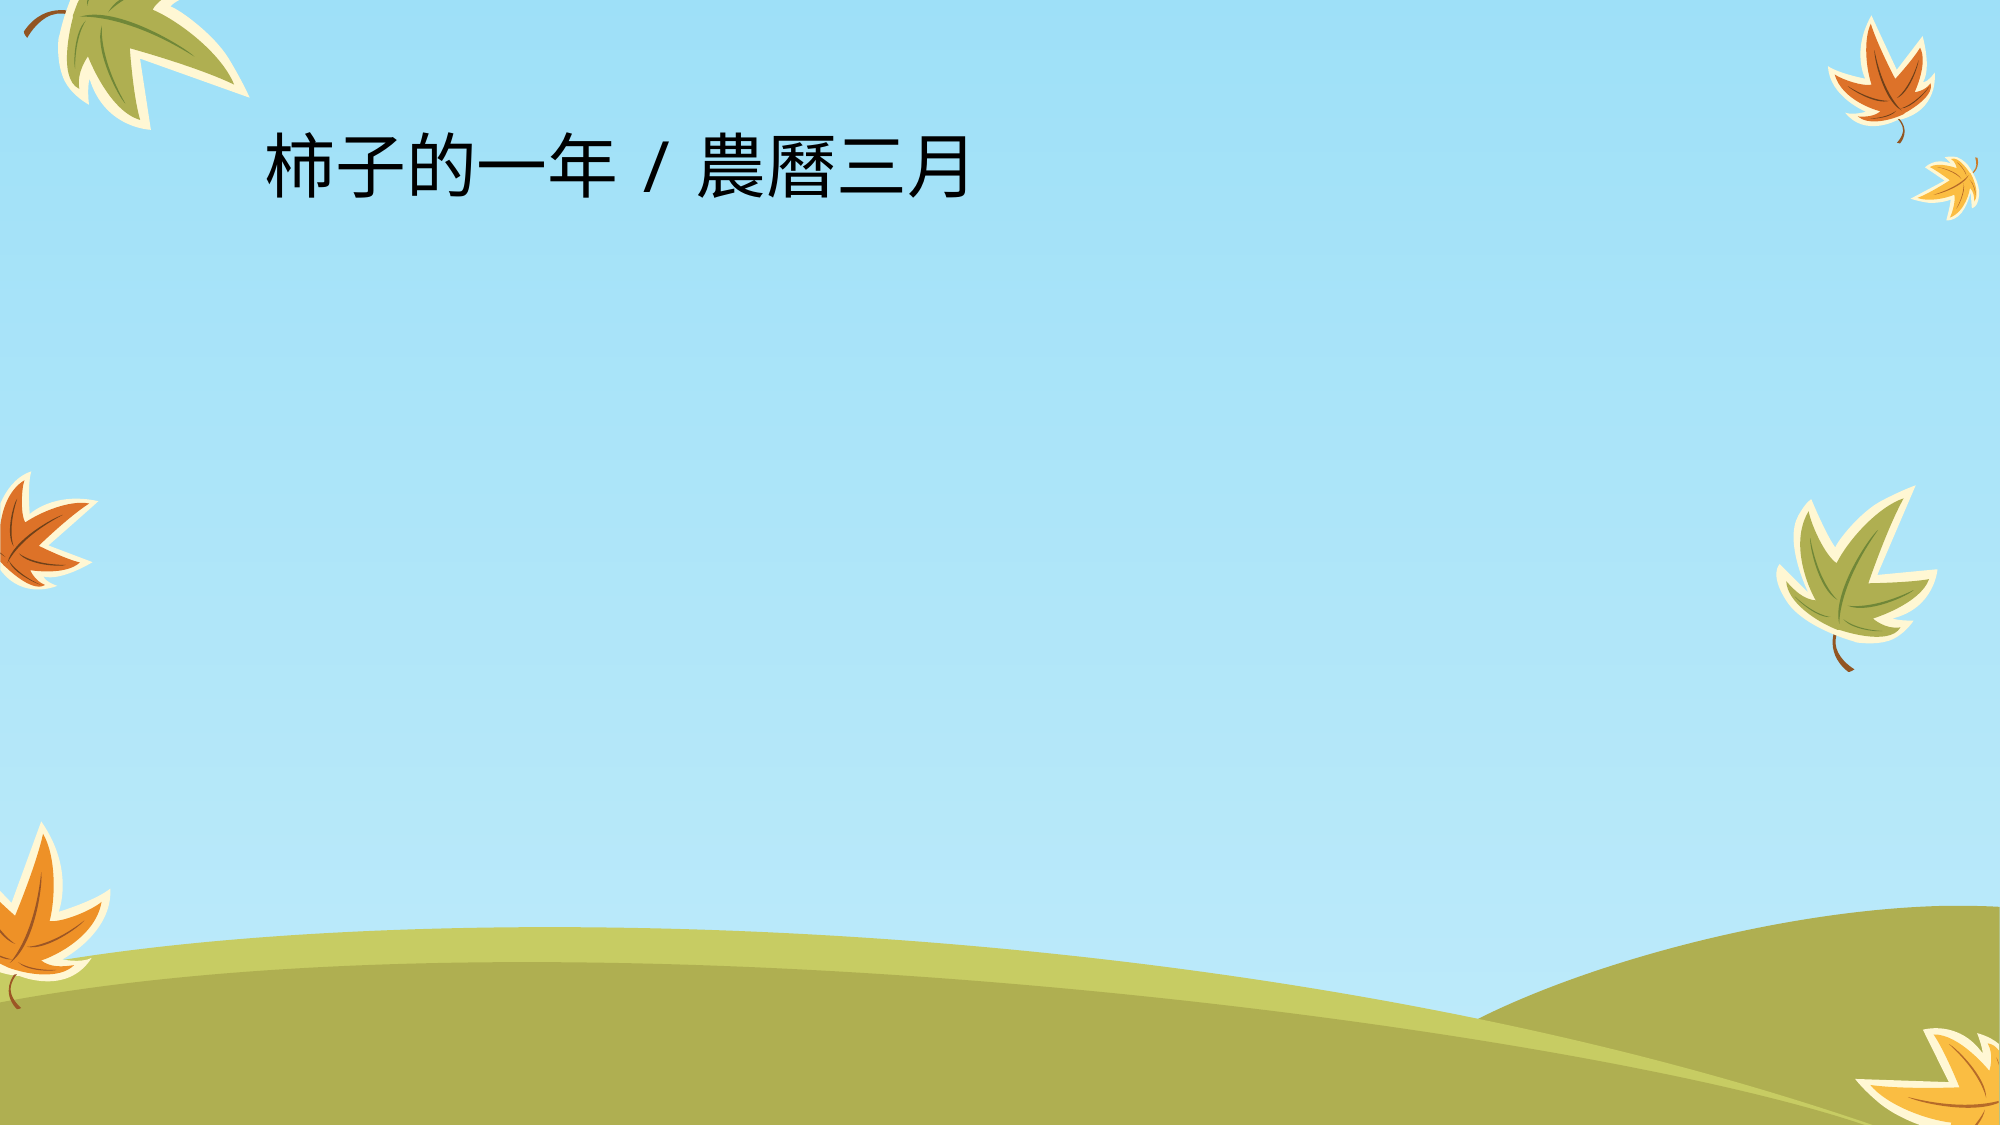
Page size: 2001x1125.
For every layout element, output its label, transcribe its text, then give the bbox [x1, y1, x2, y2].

title 柿子的一年/農曆三月 [249, 12, 1749, 216]
